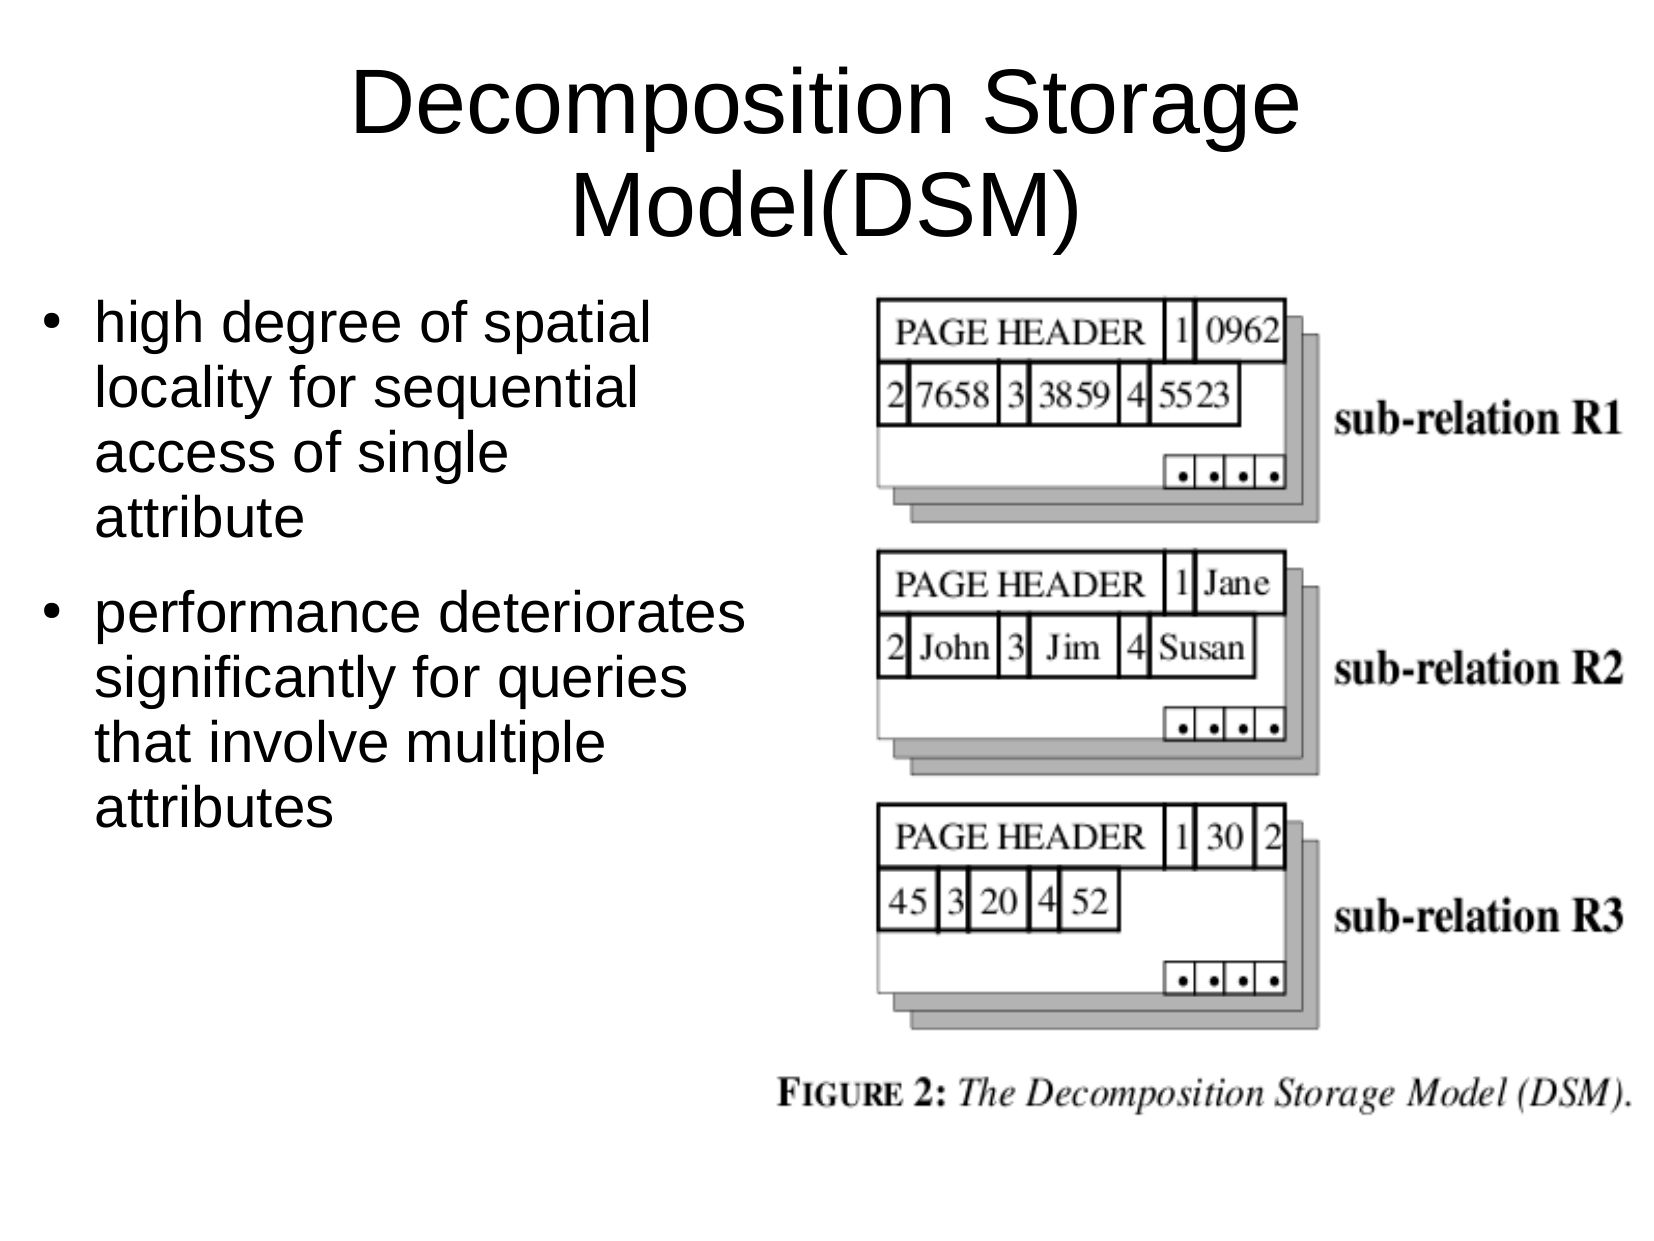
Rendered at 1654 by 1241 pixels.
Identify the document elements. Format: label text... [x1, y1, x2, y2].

list high degree of spatial locality for sequential access of single attribute performance deteriorates significantly for queries that involve multiple attributes [23, 290, 751, 1109]
picture [767, 276, 1642, 1123]
title Decomposition Storage Model(DSM) [82, 50, 1571, 256]
